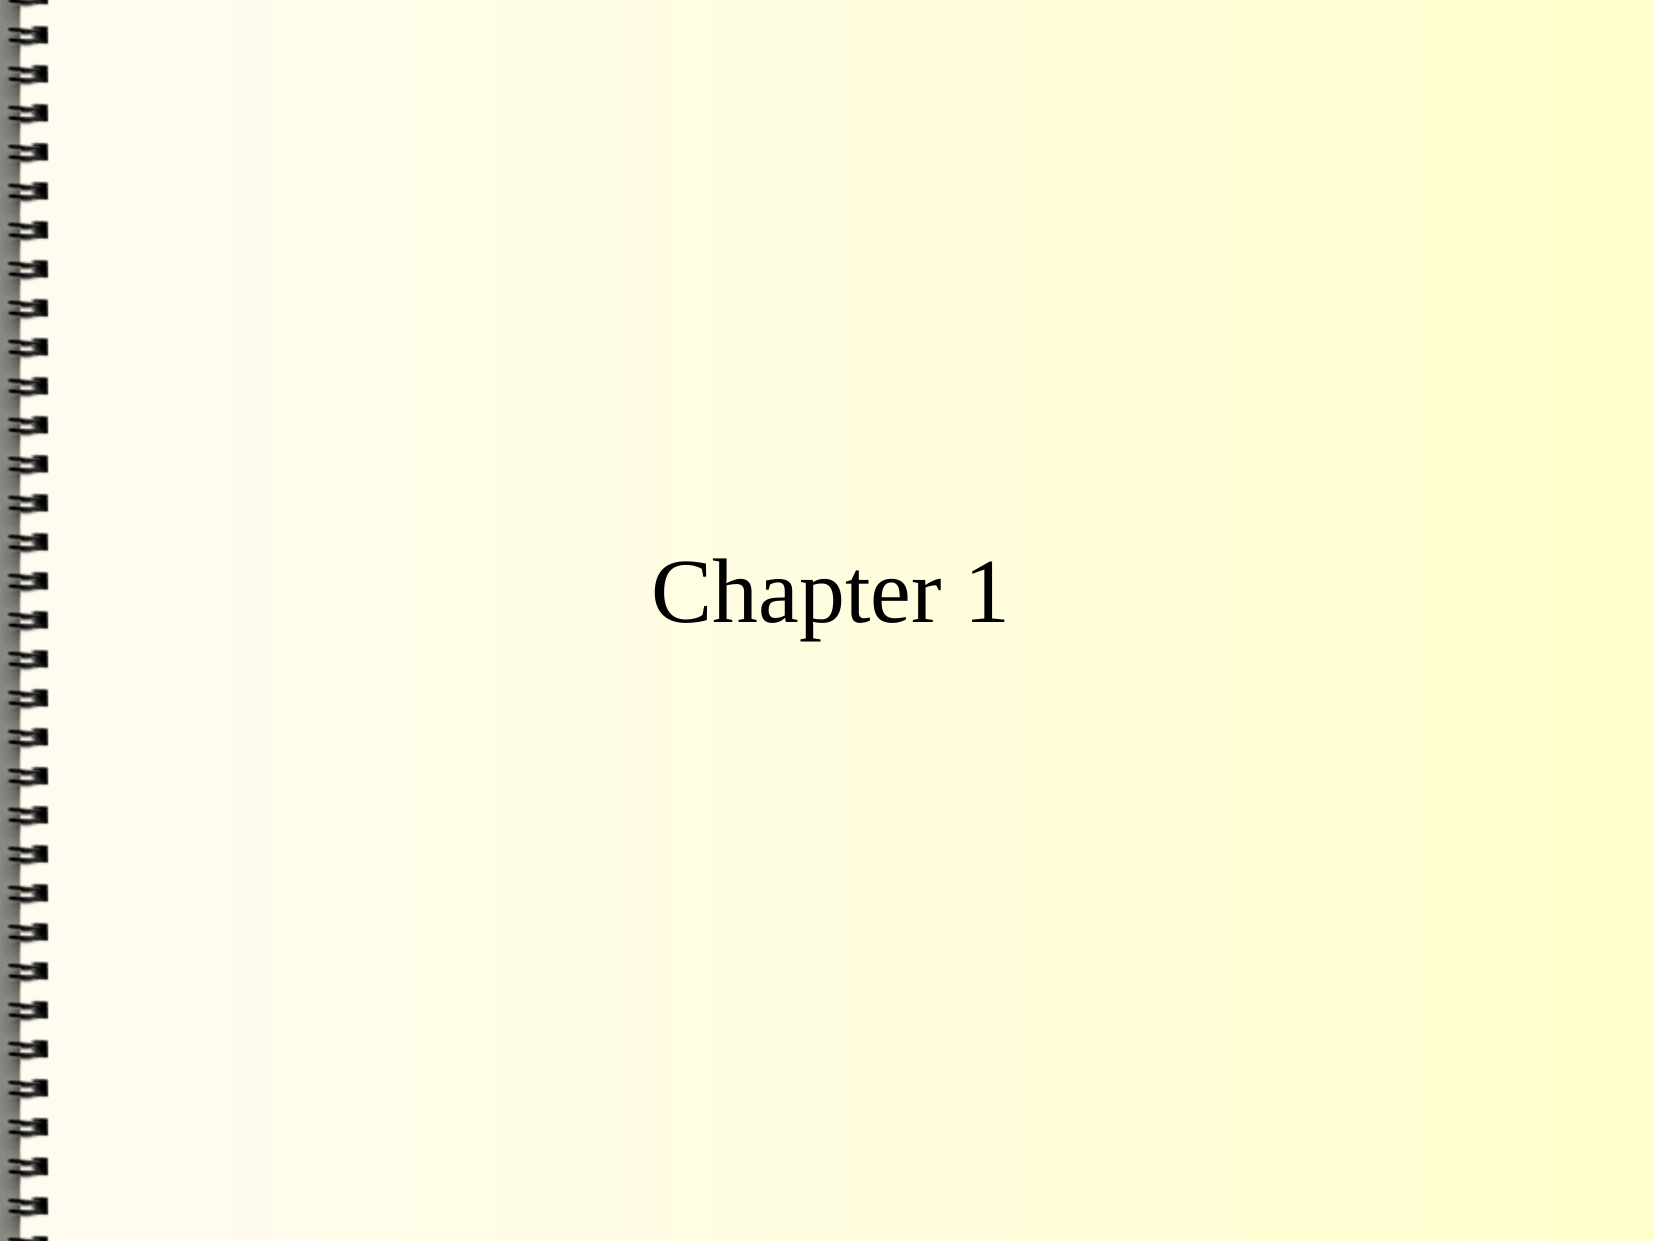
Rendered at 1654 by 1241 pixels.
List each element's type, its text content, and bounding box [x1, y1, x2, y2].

title Chapter 1 [125, 487, 1538, 695]
picture [0, 0, 1654, 1241]
